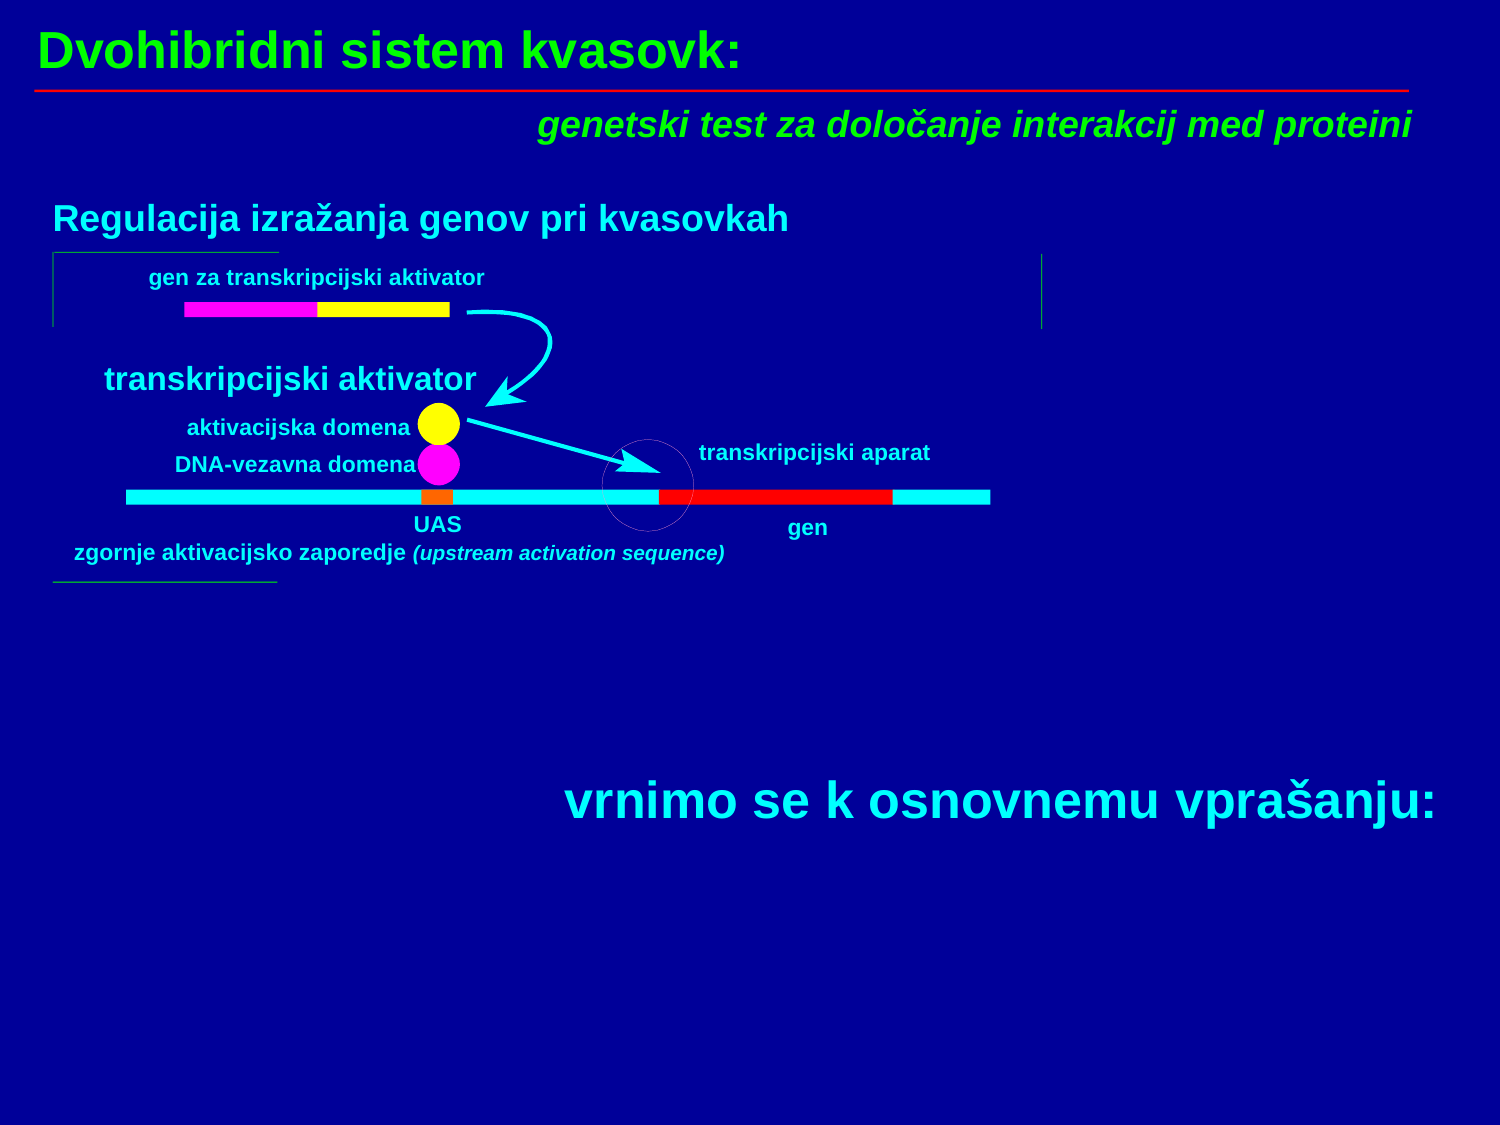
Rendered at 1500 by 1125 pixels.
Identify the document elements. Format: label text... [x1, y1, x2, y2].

picture [116, 299, 1000, 534]
text_box gen za transkripcijski aktivator [148, 262, 486, 291]
text_box DNA-vezavna domena [175, 450, 416, 478]
text_box gen [787, 512, 829, 540]
text_box transkripcijski aparat [699, 437, 931, 465]
text_box vrnimo se k osnovnemu vprašanju: [565, 766, 1439, 829]
text_box transkripcijski aktivator [104, 357, 462, 398]
picture [31, 87, 1413, 95]
text_box UAS [413, 509, 462, 537]
text_box genetski test za določanje interakcij med proteini [537, 99, 1413, 145]
text_box aktivacijska domena [186, 412, 411, 441]
text_box Regulacija izražanja genov pri kvasovkah [52, 194, 790, 240]
picture [174, 299, 460, 320]
text_box zgornje aktivacijsko zaporedje (upstream activation sequence) [73, 537, 725, 566]
text_box Dvohibridni sistem kvasovk: [37, 16, 744, 79]
